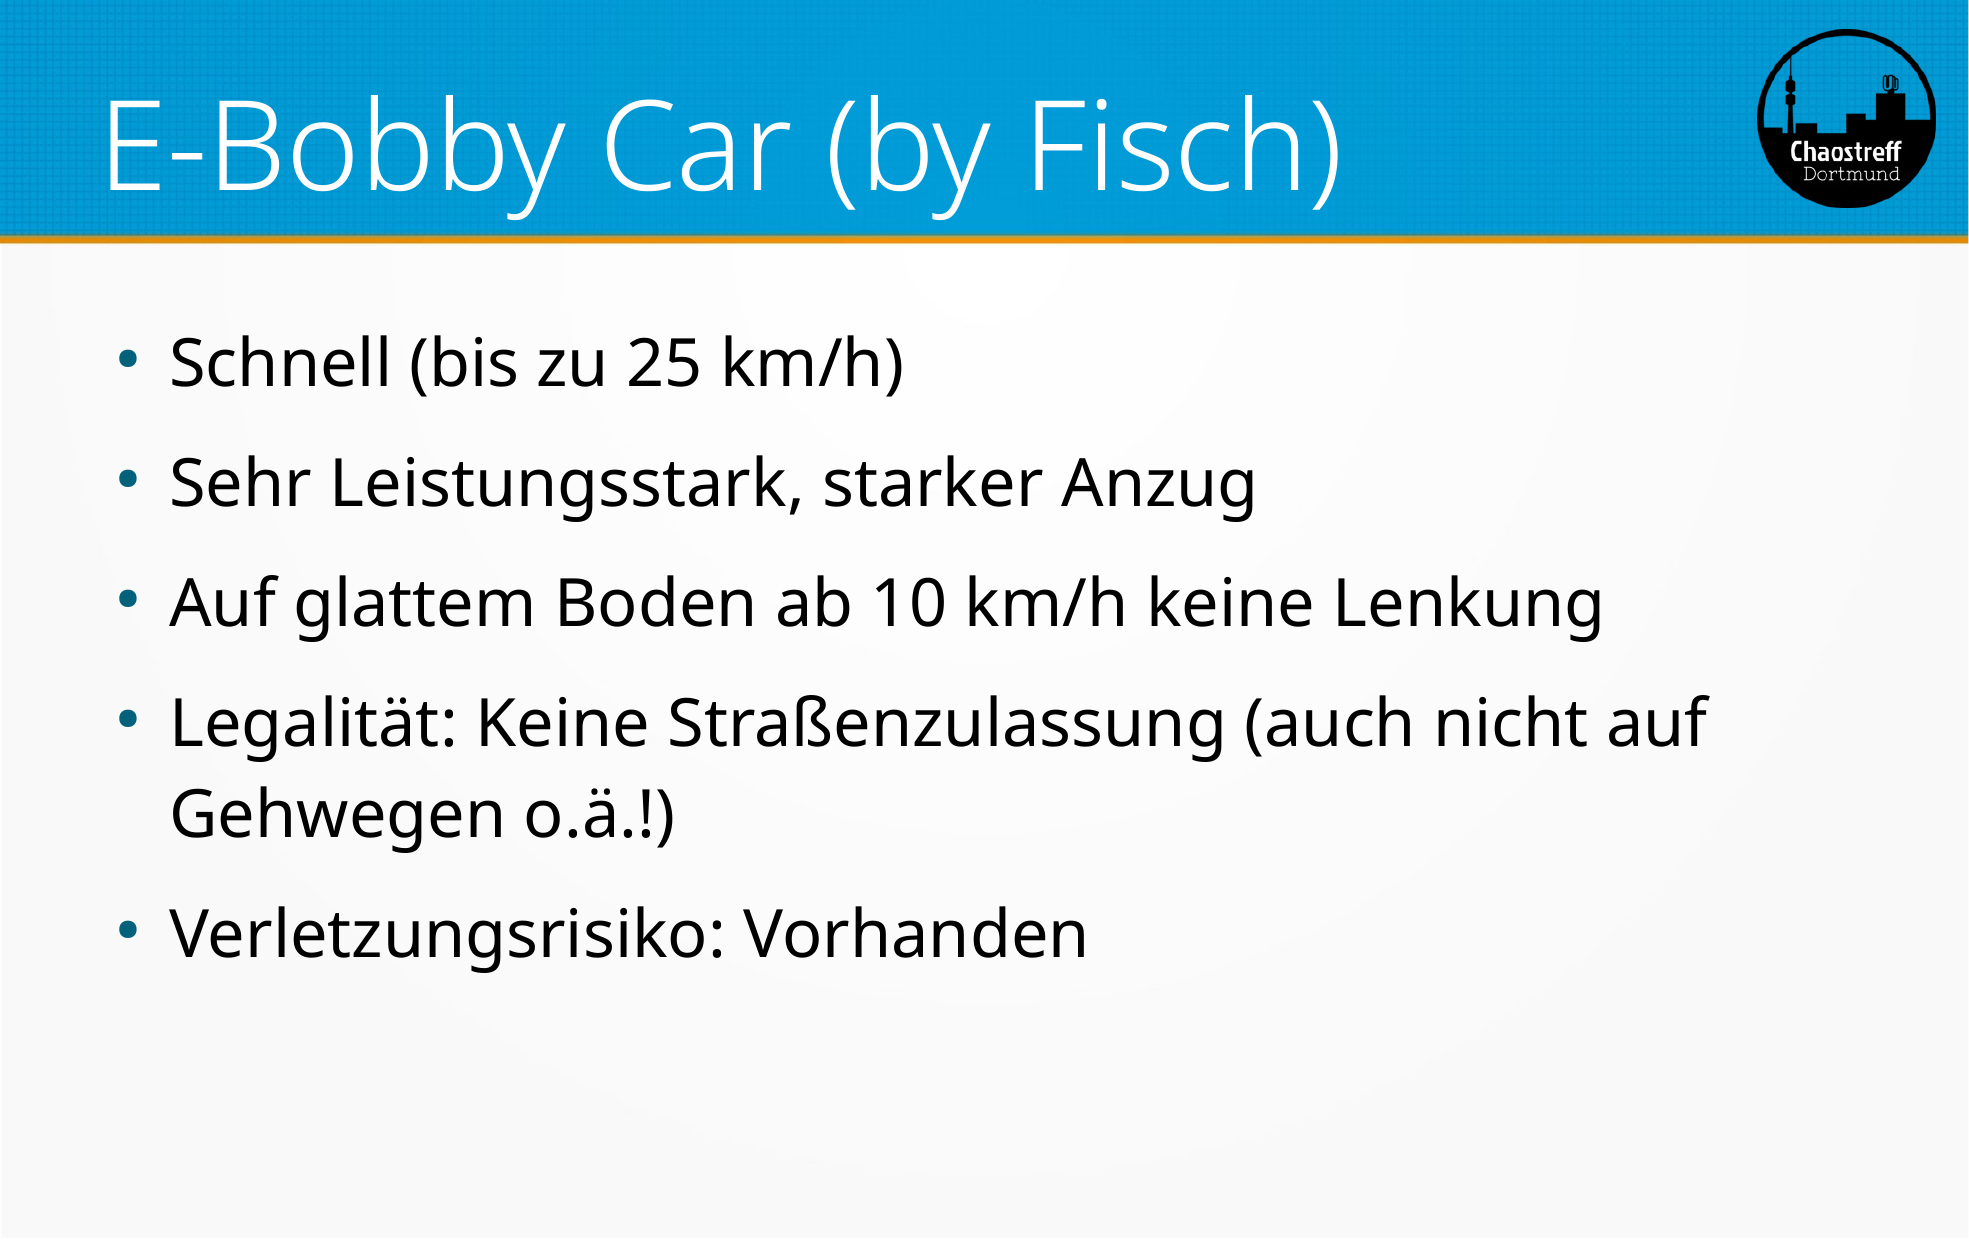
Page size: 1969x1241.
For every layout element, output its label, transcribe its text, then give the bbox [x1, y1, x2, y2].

title E-Bobby Car (by Fisch) [98, 19, 1870, 227]
list Schnell (bis zu 25 km/h) Sehr Leistungsstark, starker Anzug Auf glattem Boden ab 10 km/h keine Lenkung Legalität: Keine Straßenzulassung (auch nicht auf Gehwegen o.ä.!) Verletzungsrisiko: Vorhanden [98, 315, 1861, 1081]
picture [0, 233, 1969, 1241]
picture [1870, 34, 1935, 204]
